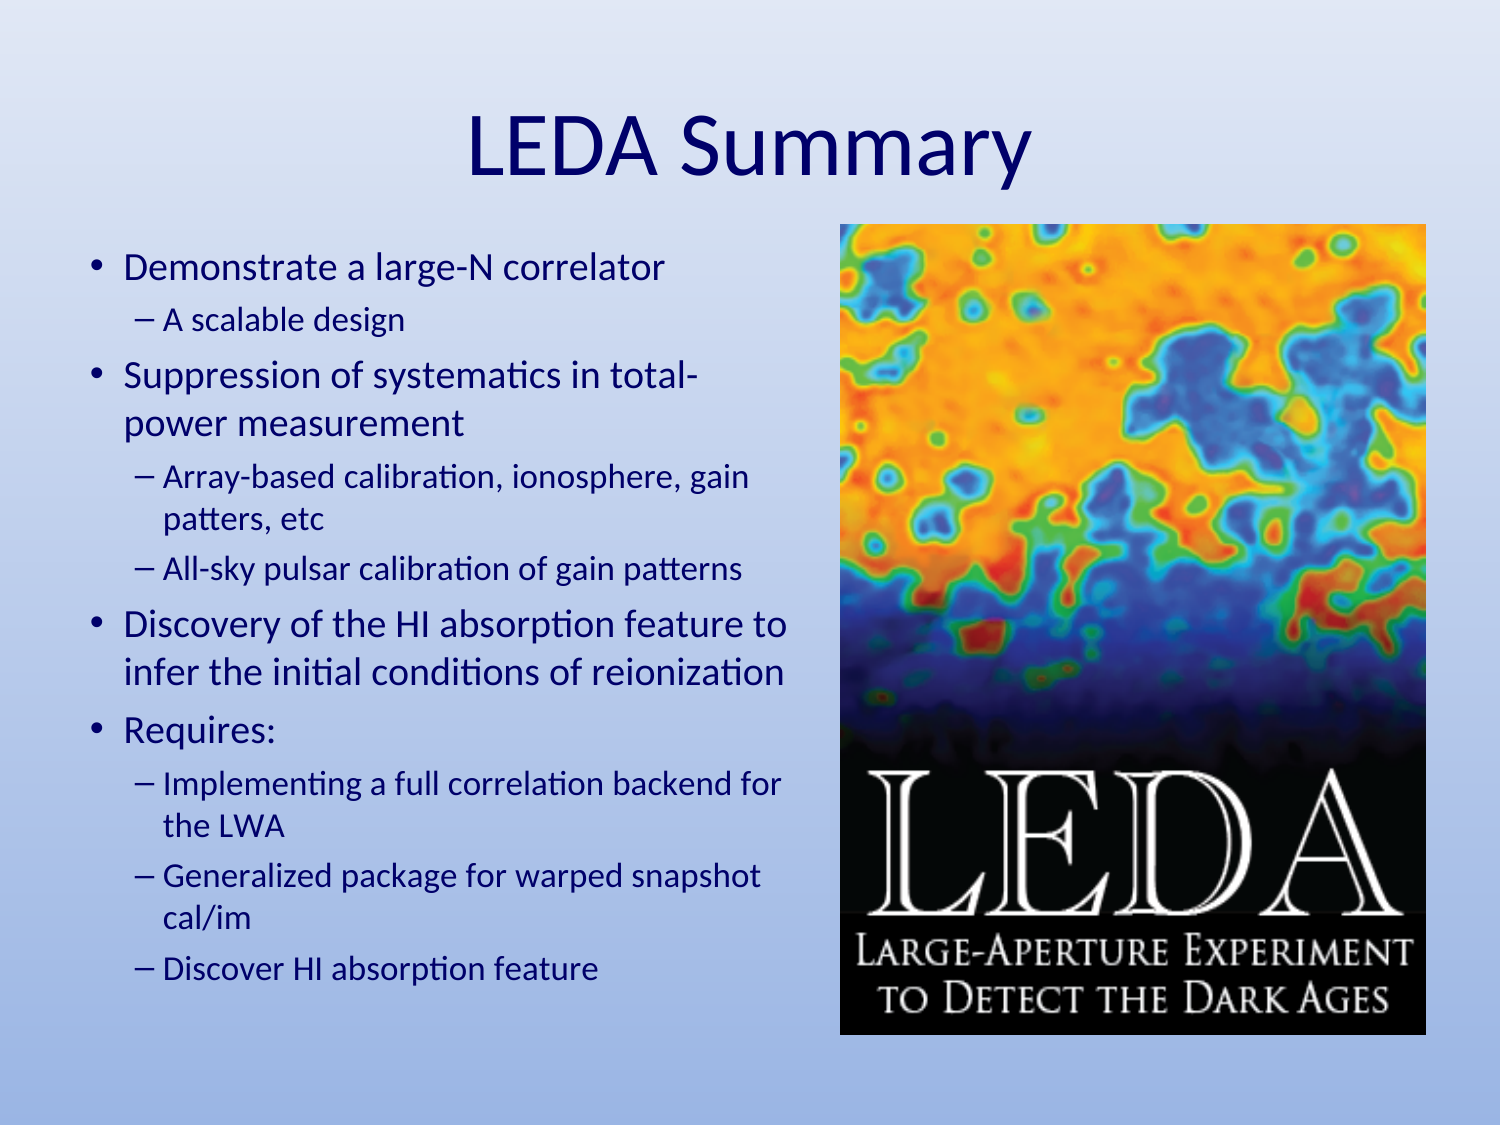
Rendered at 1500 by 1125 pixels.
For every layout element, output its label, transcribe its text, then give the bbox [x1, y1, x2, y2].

picture [840, 224, 1426, 1036]
list Demonstrate a large-N correlator A scalable design Suppression of systematics in total-power measurement Array-based calibration, ionosphere, gain patters, etc All-sky pulsar calibration of gain patterns Discovery of the HI absorption feature to infer the initial conditions of reionization Requires: Implementing a full correlation backend for the LWA Generalized package for warped snapshot cal/im Discover HI absorption feature [75, 232, 811, 1021]
title LEDA Summary [75, 45, 1426, 233]
